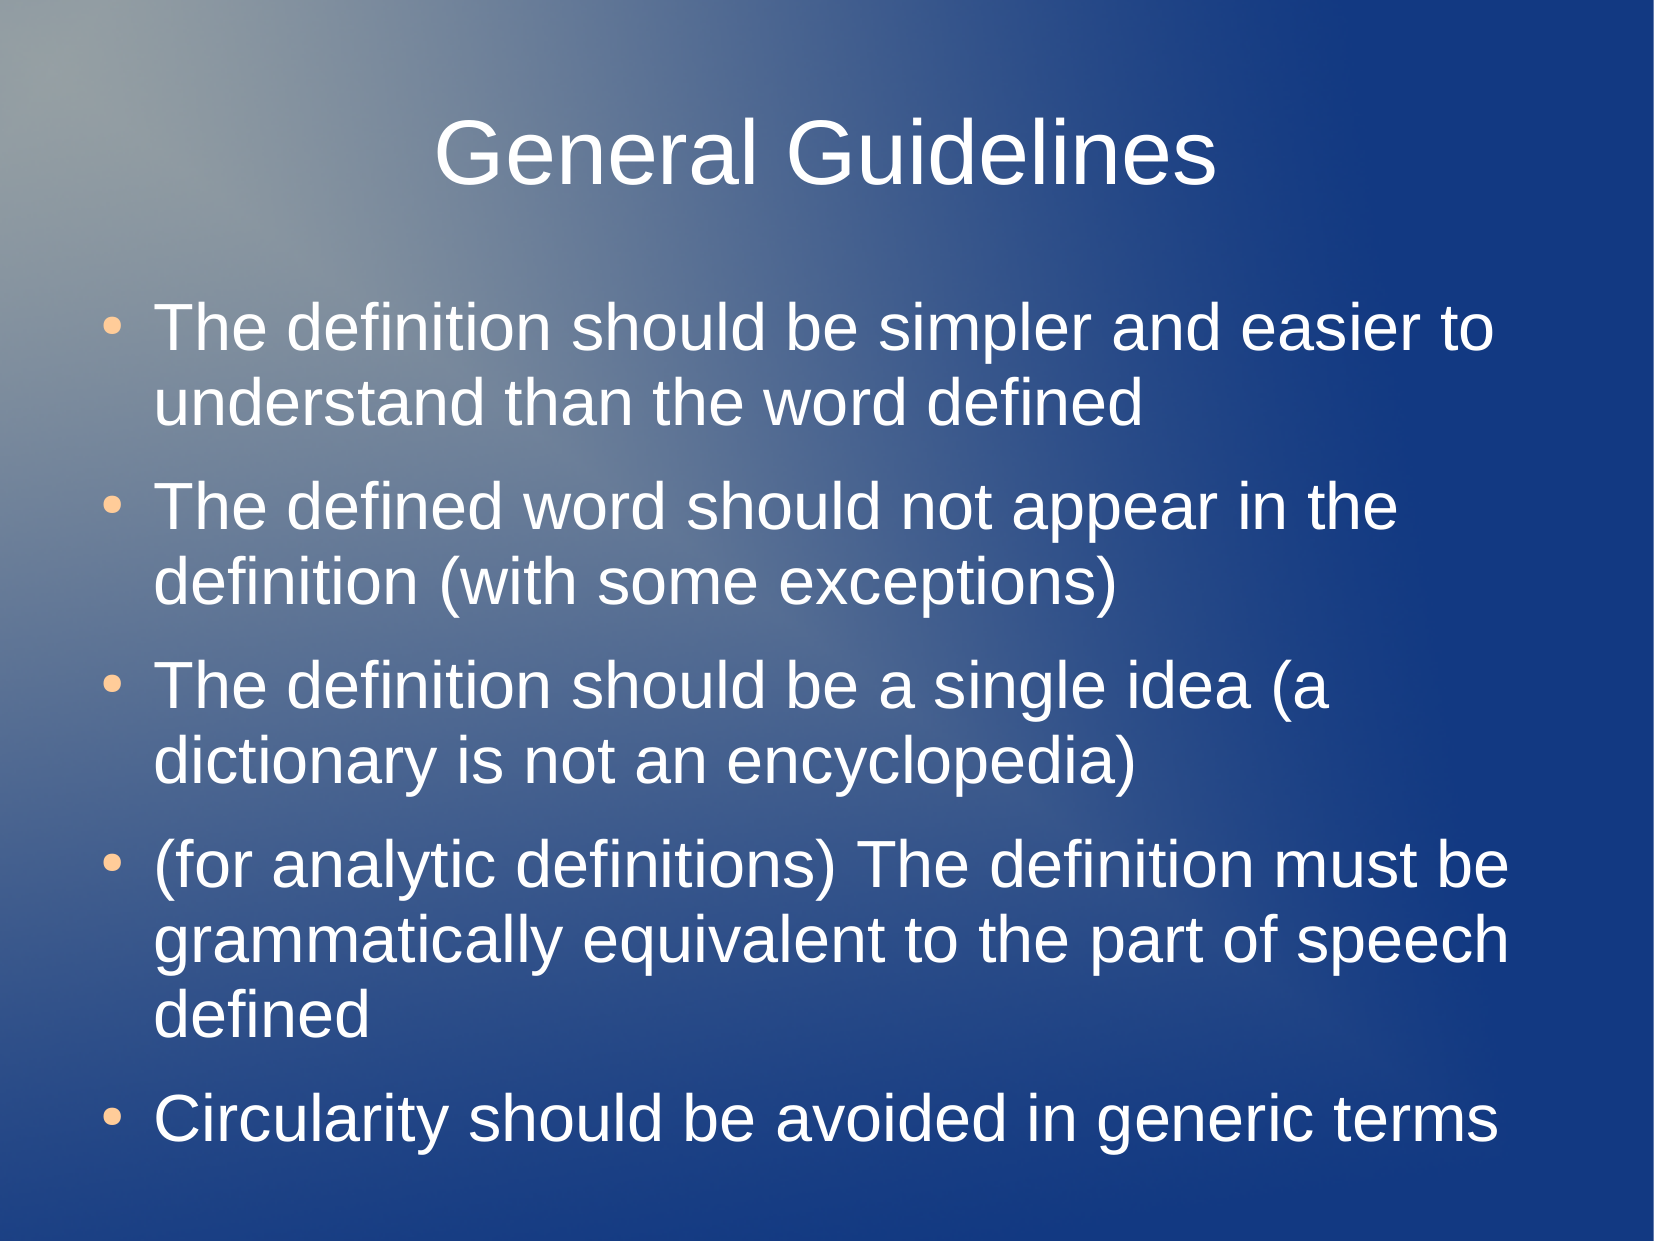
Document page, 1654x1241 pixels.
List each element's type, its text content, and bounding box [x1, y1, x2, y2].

list The definition should be simpler and easier to understand than the word defined The defined word should not appear in the definition (with some exceptions) The definition should be a single idea (a dictionary is not an encyclopedia) (for analytic definitions) The definition must be grammatically equivalent to the part of speech defined Circularity should be avoided in generic terms [82, 290, 1571, 1157]
title General Guidelines [82, 49, 1571, 257]
picture [0, 0, 1654, 1241]
